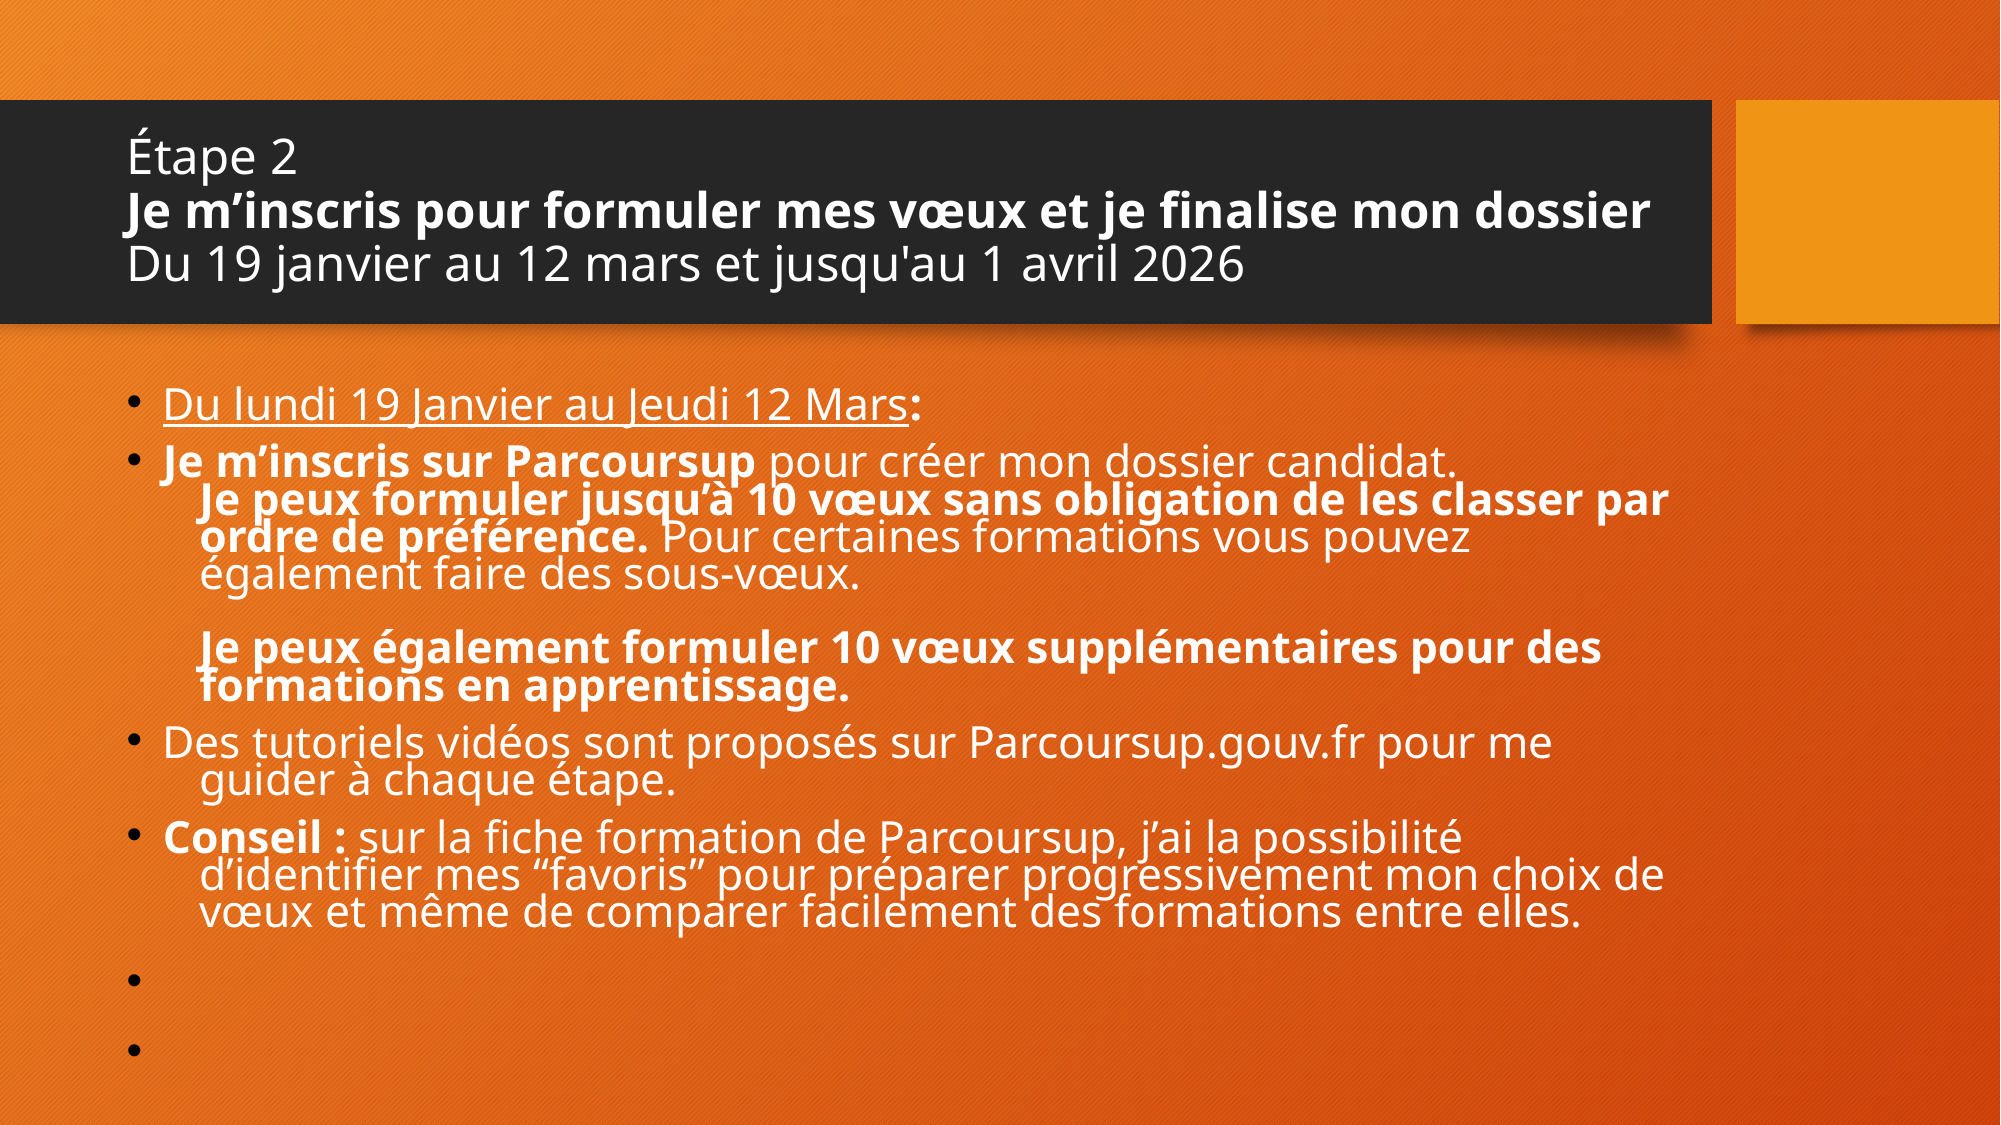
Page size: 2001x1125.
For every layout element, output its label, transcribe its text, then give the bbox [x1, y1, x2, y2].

title Étape 2 Je m’inscris pour formuler mes vœux et je finalise mon dossier Du 19 janvier au 12 mars et jusqu'au 1 avril 2026 [111, 123, 1689, 301]
picture [0, 323, 1713, 376]
picture [1736, 323, 2000, 348]
list Du lundi 19 Janvier au Jeudi 12 Mars: Je m’inscris sur Parcoursup pour créer mon dossier candidat. Je peux formuler jusqu’à 10 vœux sans obligation de les classer par ordre de préférence. Pour certaines formations vous pouvez également faire des sous-vœux. Je peux également formuler 10 vœux supplémentaires pour des formations en apprentissage. Des tutoriels vidéos sont proposés sur Parcoursup.gouv.fr pour me guider à chaque étape. Conseil : sur la fiche formation de Parcoursup, j’ai la possibilité d’identifier mes “favoris” pour préparer progressivement mon choix de vœux et même de comparer facilement des formations entre elles. [111, 383, 1689, 974]
